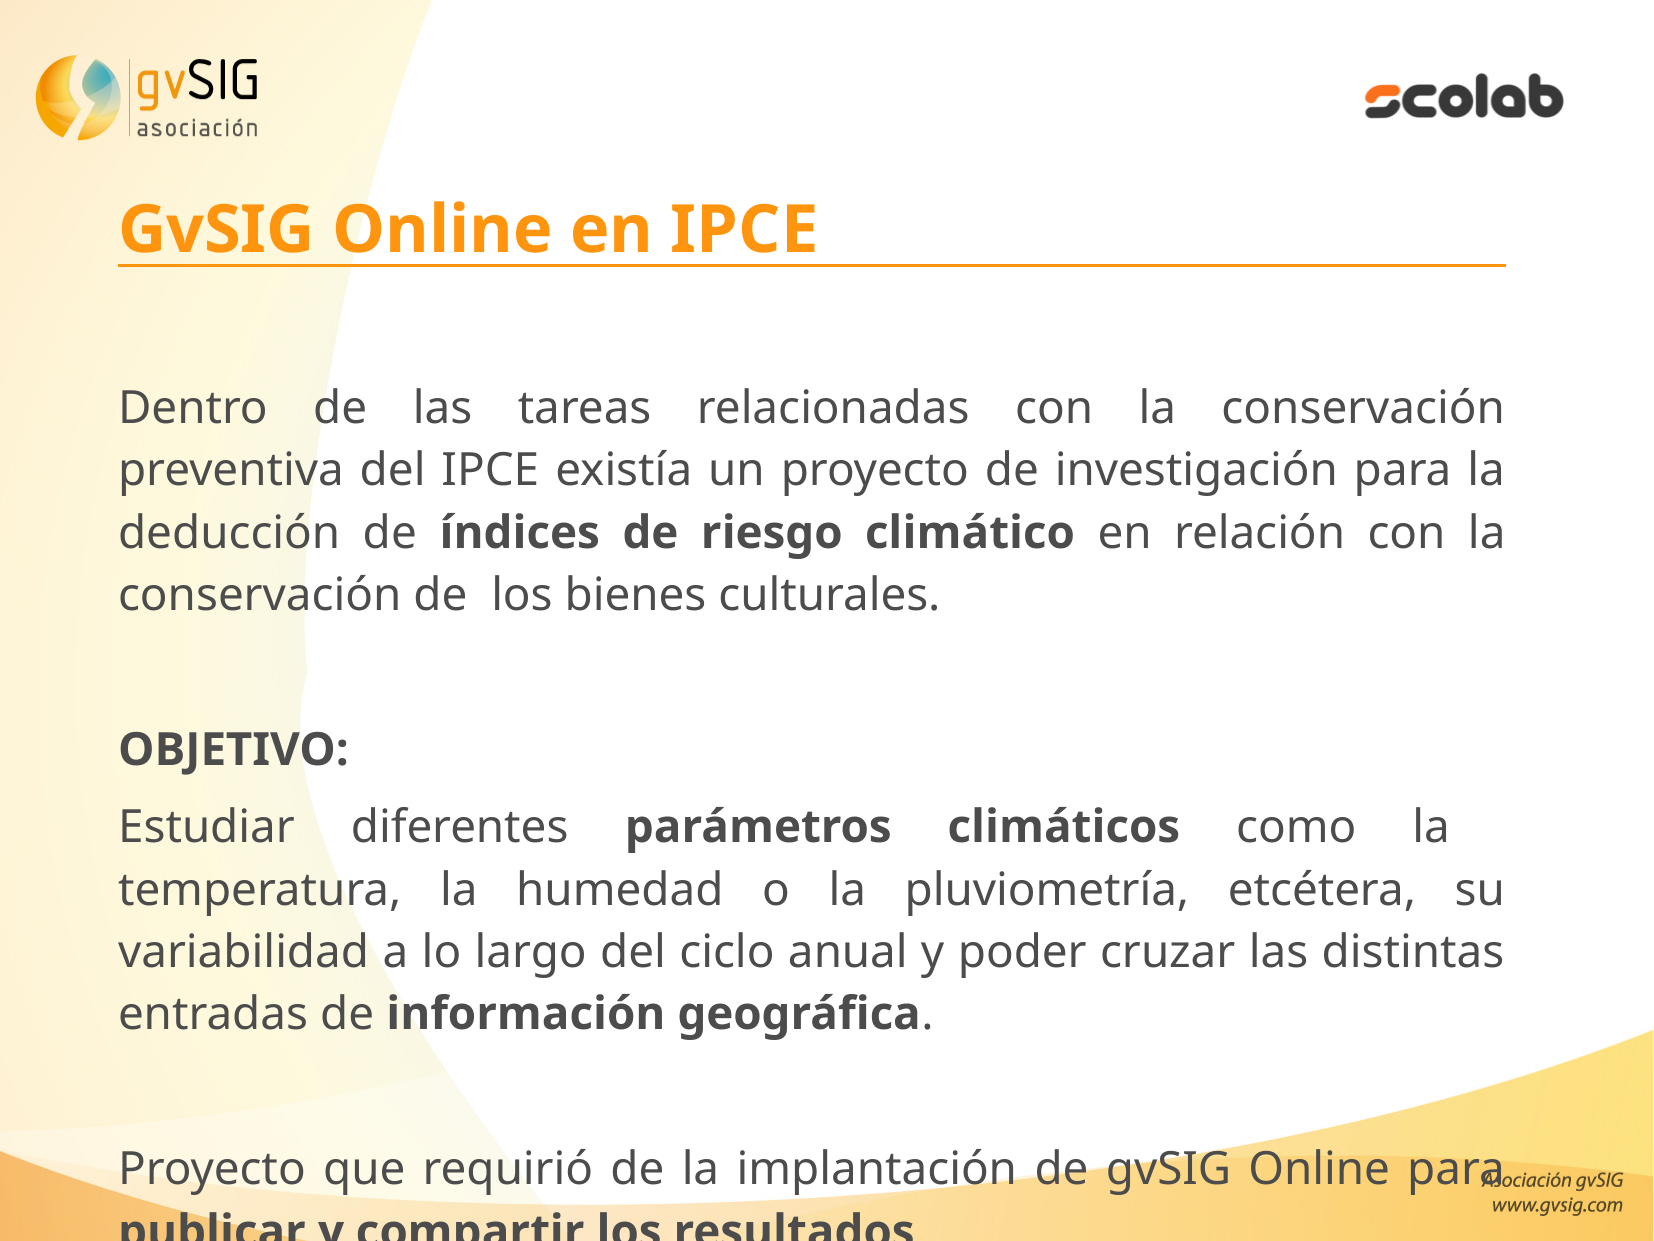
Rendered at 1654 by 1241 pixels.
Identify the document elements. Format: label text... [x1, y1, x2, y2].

picture [266, 1235, 274, 1241]
picture [0, 0, 1654, 1241]
picture [417, 1227, 426, 1241]
picture [462, 1227, 472, 1241]
picture [433, 1227, 442, 1241]
picture [388, 1227, 398, 1241]
picture [843, 1227, 853, 1241]
picture [702, 1226, 712, 1232]
picture [128, 1227, 138, 1241]
picture [619, 1227, 629, 1241]
title GvSIG Online en IPCE [118, 177, 1607, 276]
picture [490, 1235, 498, 1241]
picture [187, 1227, 197, 1241]
picture [872, 1227, 882, 1241]
picture [815, 1235, 823, 1241]
list Dentro de las tareas relacionadas con la conservación preventiva del IPCE existía un proyecto de investigación para la deducción de índices de riesgo climático en relación con la conservación de los bienes culturales. OBJETIVO: Estudiar diferentes parámetros climáticos como la temperatura, la humedad o la pluviometría, etcétera, su variabilidad a lo largo del ciclo anual y poder cruzar las distintas entradas de información geográfica. Proyecto que requirió de la implantación de gvSIG Online para publicar y compartir los resultados. [118, 296, 1506, 1135]
